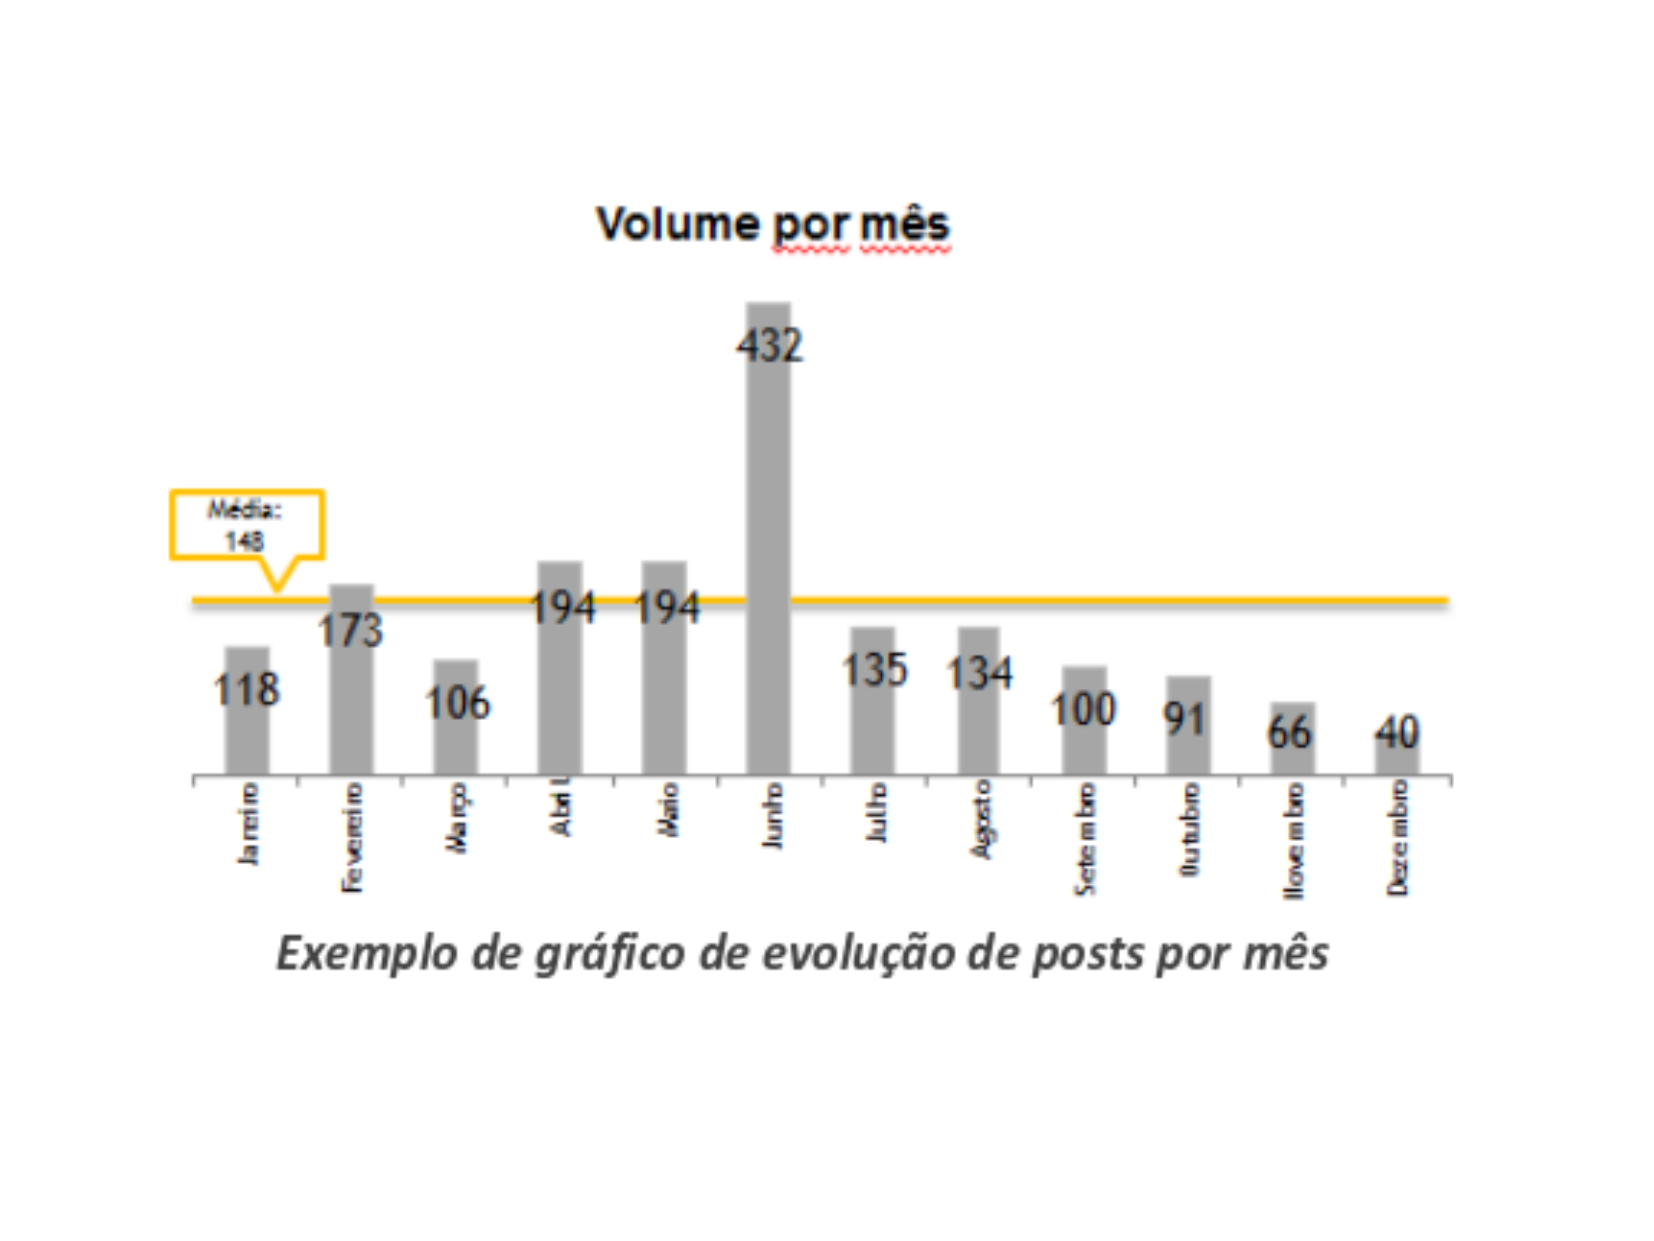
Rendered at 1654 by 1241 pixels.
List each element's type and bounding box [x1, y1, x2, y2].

picture [23, 118, 1598, 1028]
